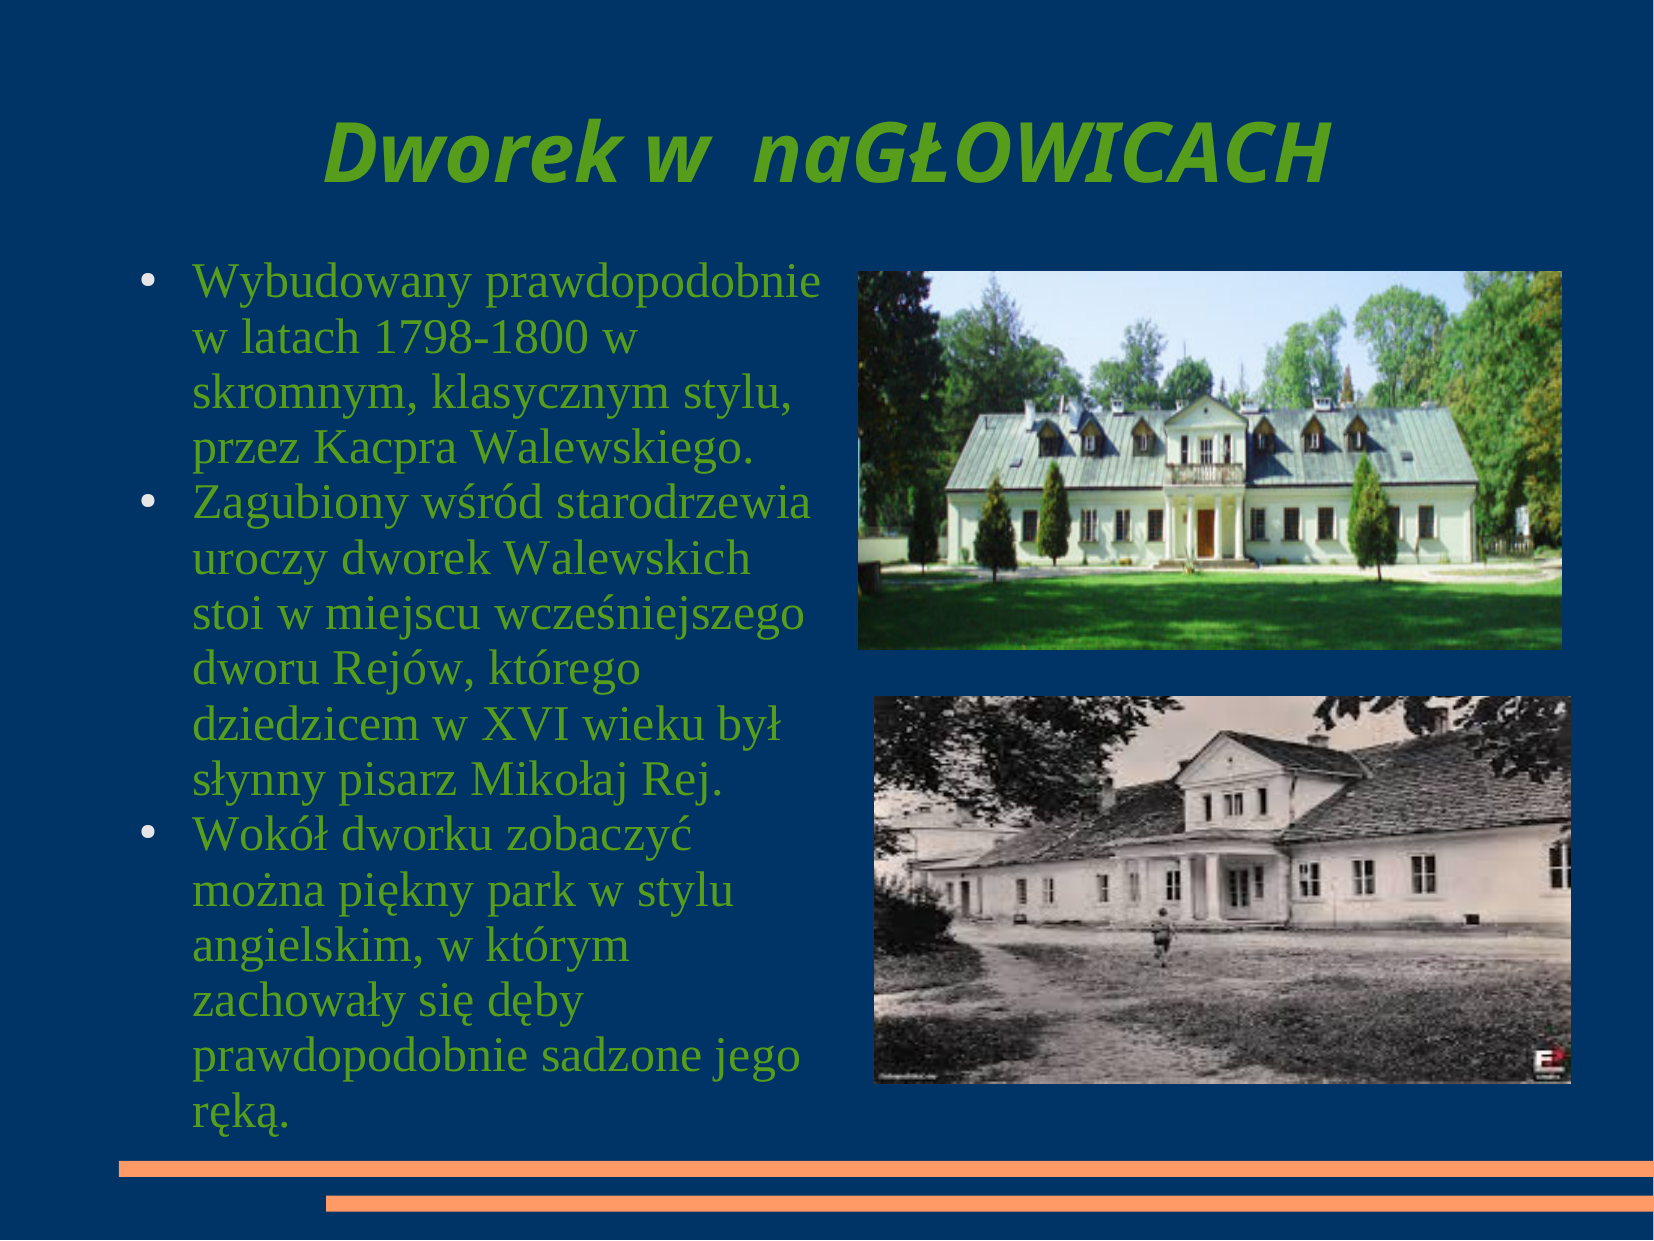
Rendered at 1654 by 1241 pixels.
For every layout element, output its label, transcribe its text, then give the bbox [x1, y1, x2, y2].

list Wybudowany prawdopodobnie w latach 1798-1800 w skromnym, klasycznym stylu, przez Kacpra Walewskiego. Zagubiony wśród starodrzewia uroczy dworek Walewskich stoi w miejscu wcześniejszego dworu Rejów, którego dziedzicem w XVI wieku był słynny pisarz Mikołaj Rej. Wokół dworku zobaczyć można piękny park w stylu angielskim, w którym zachowały się dęby prawdopodobnie sadzone jego ręką. [121, 253, 824, 1223]
picture [858, 271, 1562, 650]
title Dworek w naGŁOWICACH [121, 46, 1534, 254]
picture [874, 696, 1571, 1084]
